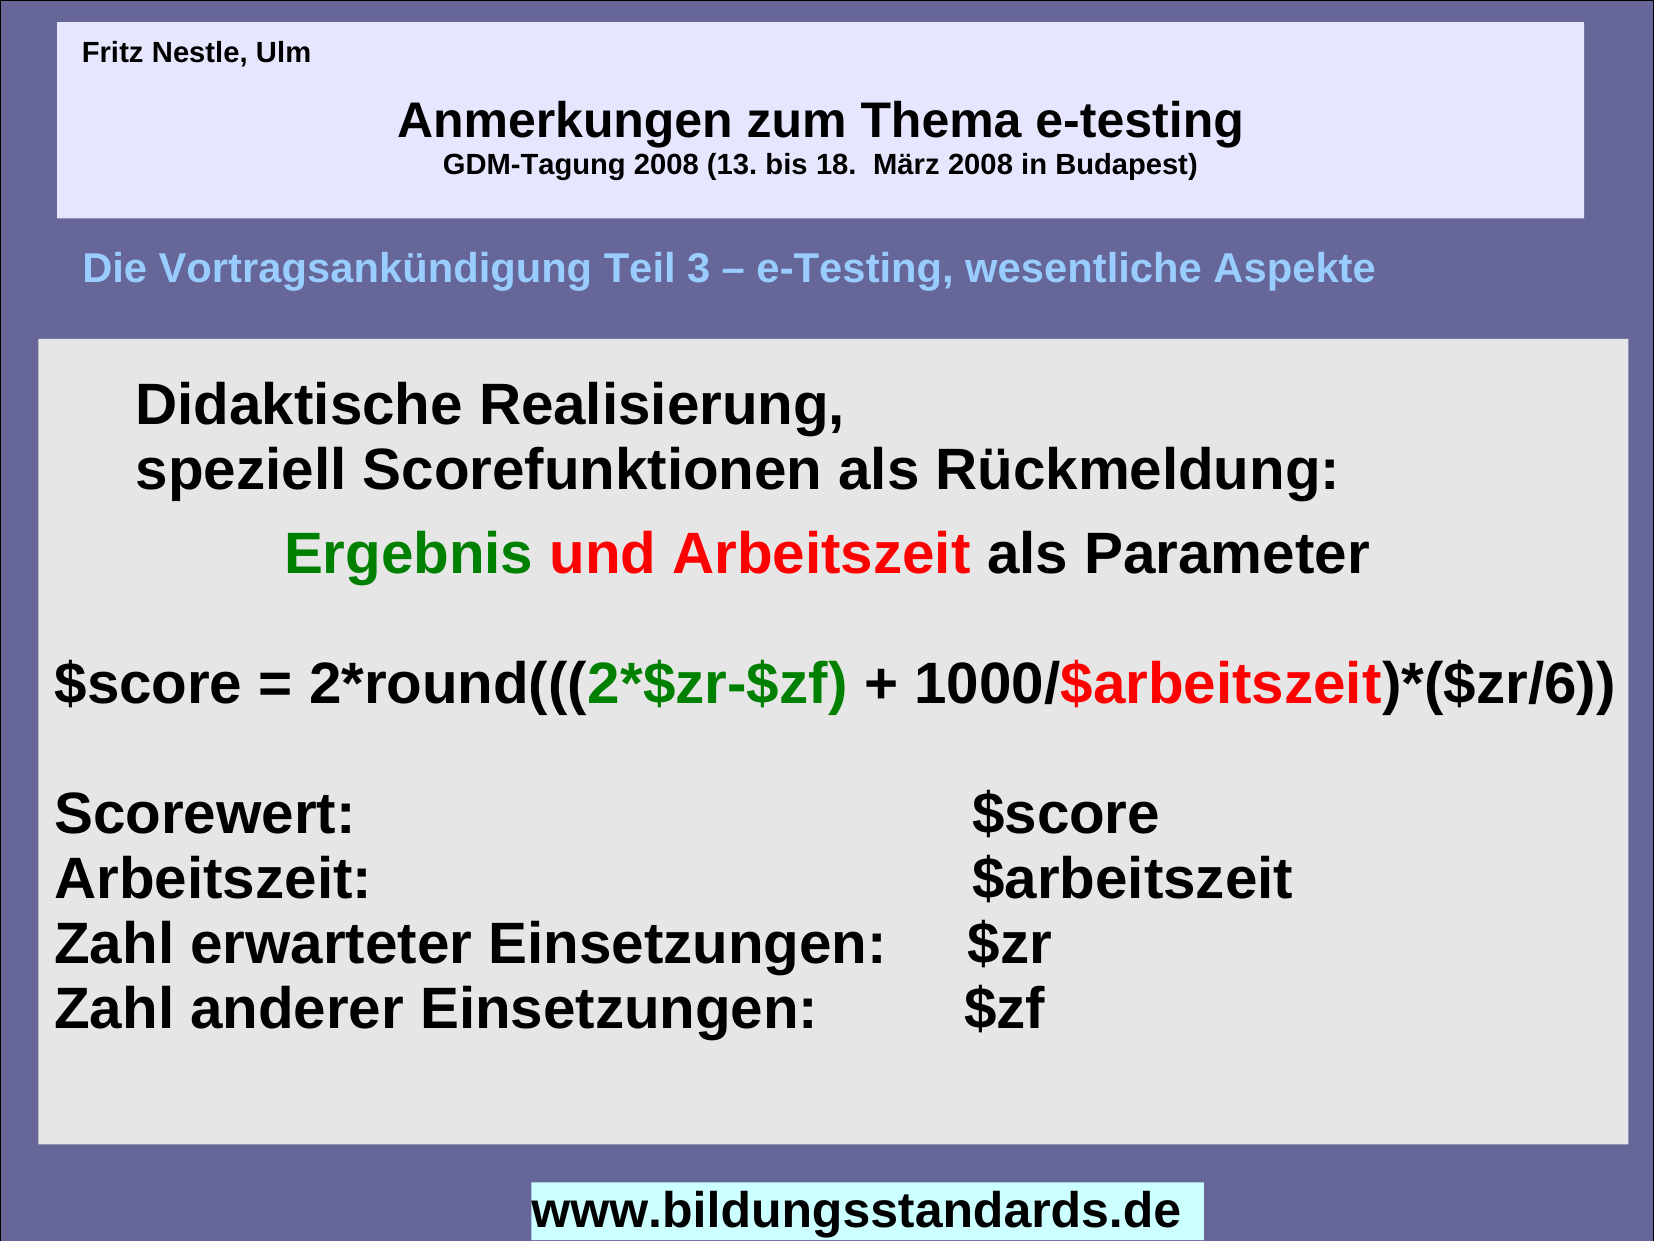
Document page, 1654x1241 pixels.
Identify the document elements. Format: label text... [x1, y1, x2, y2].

text_box [0, 0, 1654, 1241]
text_box Fritz Nestle, Ulm Anmerkungen zum Thema e-testing GDM-Tagung 2008 (13. bis 18. März 2008 in Budapest) [57, 22, 1585, 219]
text_box Didaktische Realisierung, speziell Scorefunktionen als Rückmeldung: Ergebnis und Arbeitszeit als Parameter $score = 2*round(((2*$zr-$zf) + 1000/$arbeitszeit)*($zr/6)) Scorewert: $score Arbeitszeit: $arbeitszeit Zahl erwarteter Einsetzungen: $zr Zahl anderer Einsetzungen: $zf [38, 338, 1629, 1145]
text_box www.bildungsstandards.de [531, 1182, 1204, 1241]
text_box Die Vortragsankündigung Teil 3 – e-Testing, wesentliche Aspekte [82, 244, 1423, 295]
